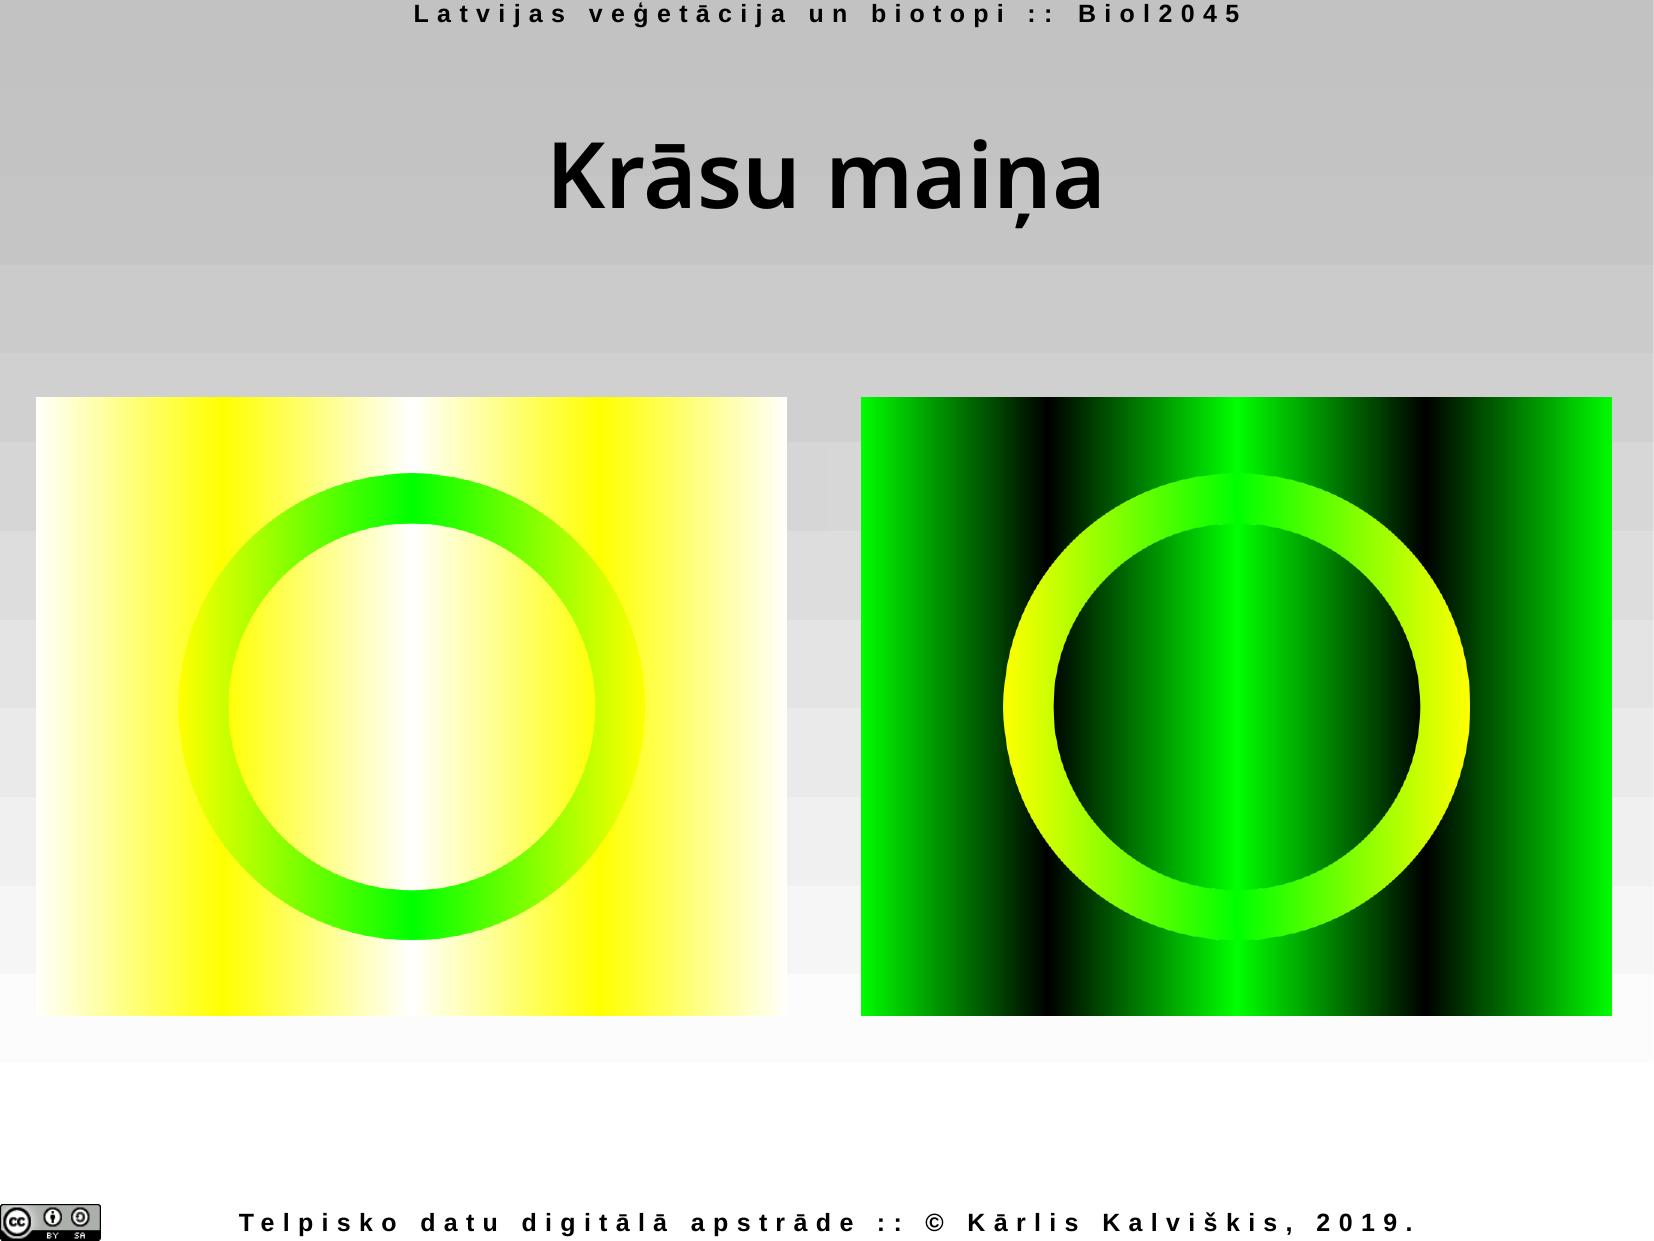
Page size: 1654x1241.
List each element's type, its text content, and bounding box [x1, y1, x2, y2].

title Krāsu maiņa [29, 49, 1625, 296]
picture [0, 0, 1654, 1241]
